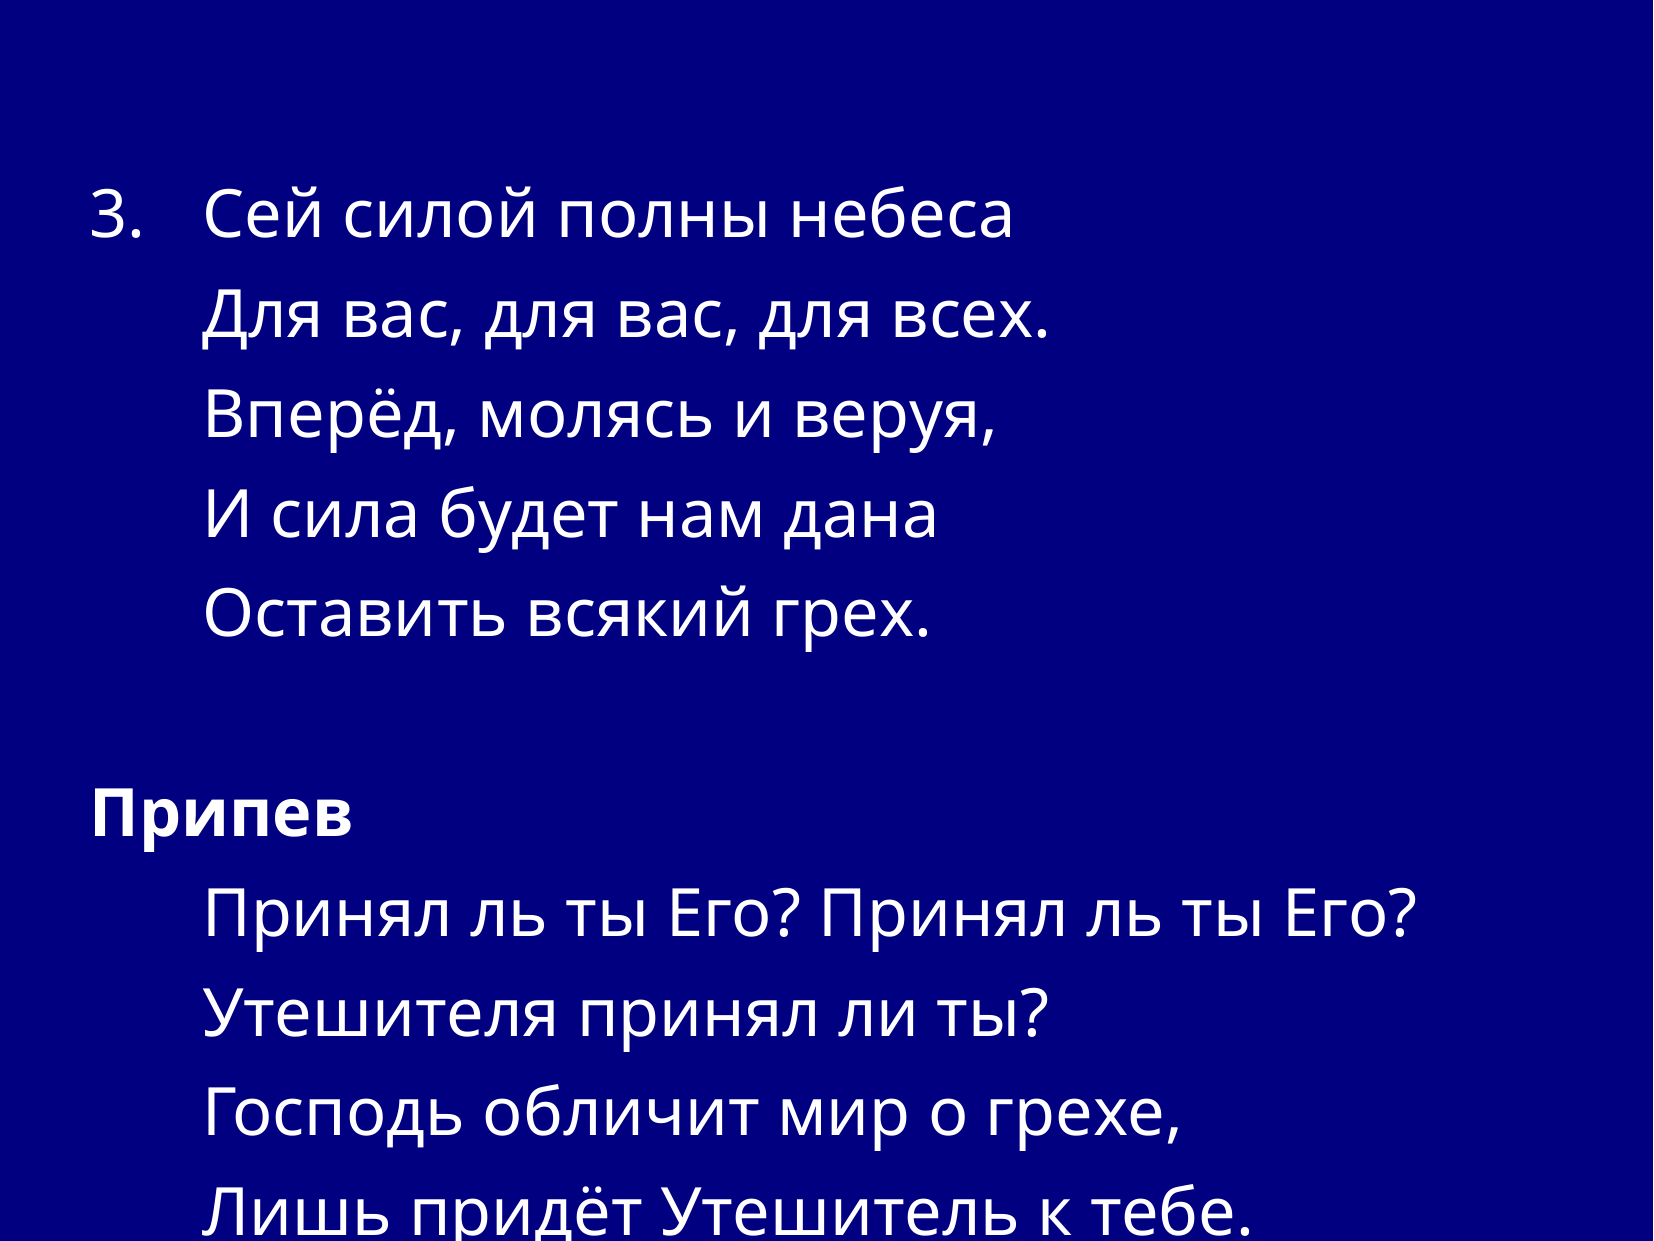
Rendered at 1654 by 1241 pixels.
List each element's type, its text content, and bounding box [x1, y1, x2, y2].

text_box 3. Сей силой полны небеса Для вас, для вас, для всех. Вперёд, молясь и веруя, И сила будет нам дана Оставить всякий грех. Припев Принял ль ты Его? Принял ль ты Его? Утешителя принял ли ты? Господь обличит мир о грехе, Лишь придёт Утешитель к тебе. [75, 150, 1576, 1163]
